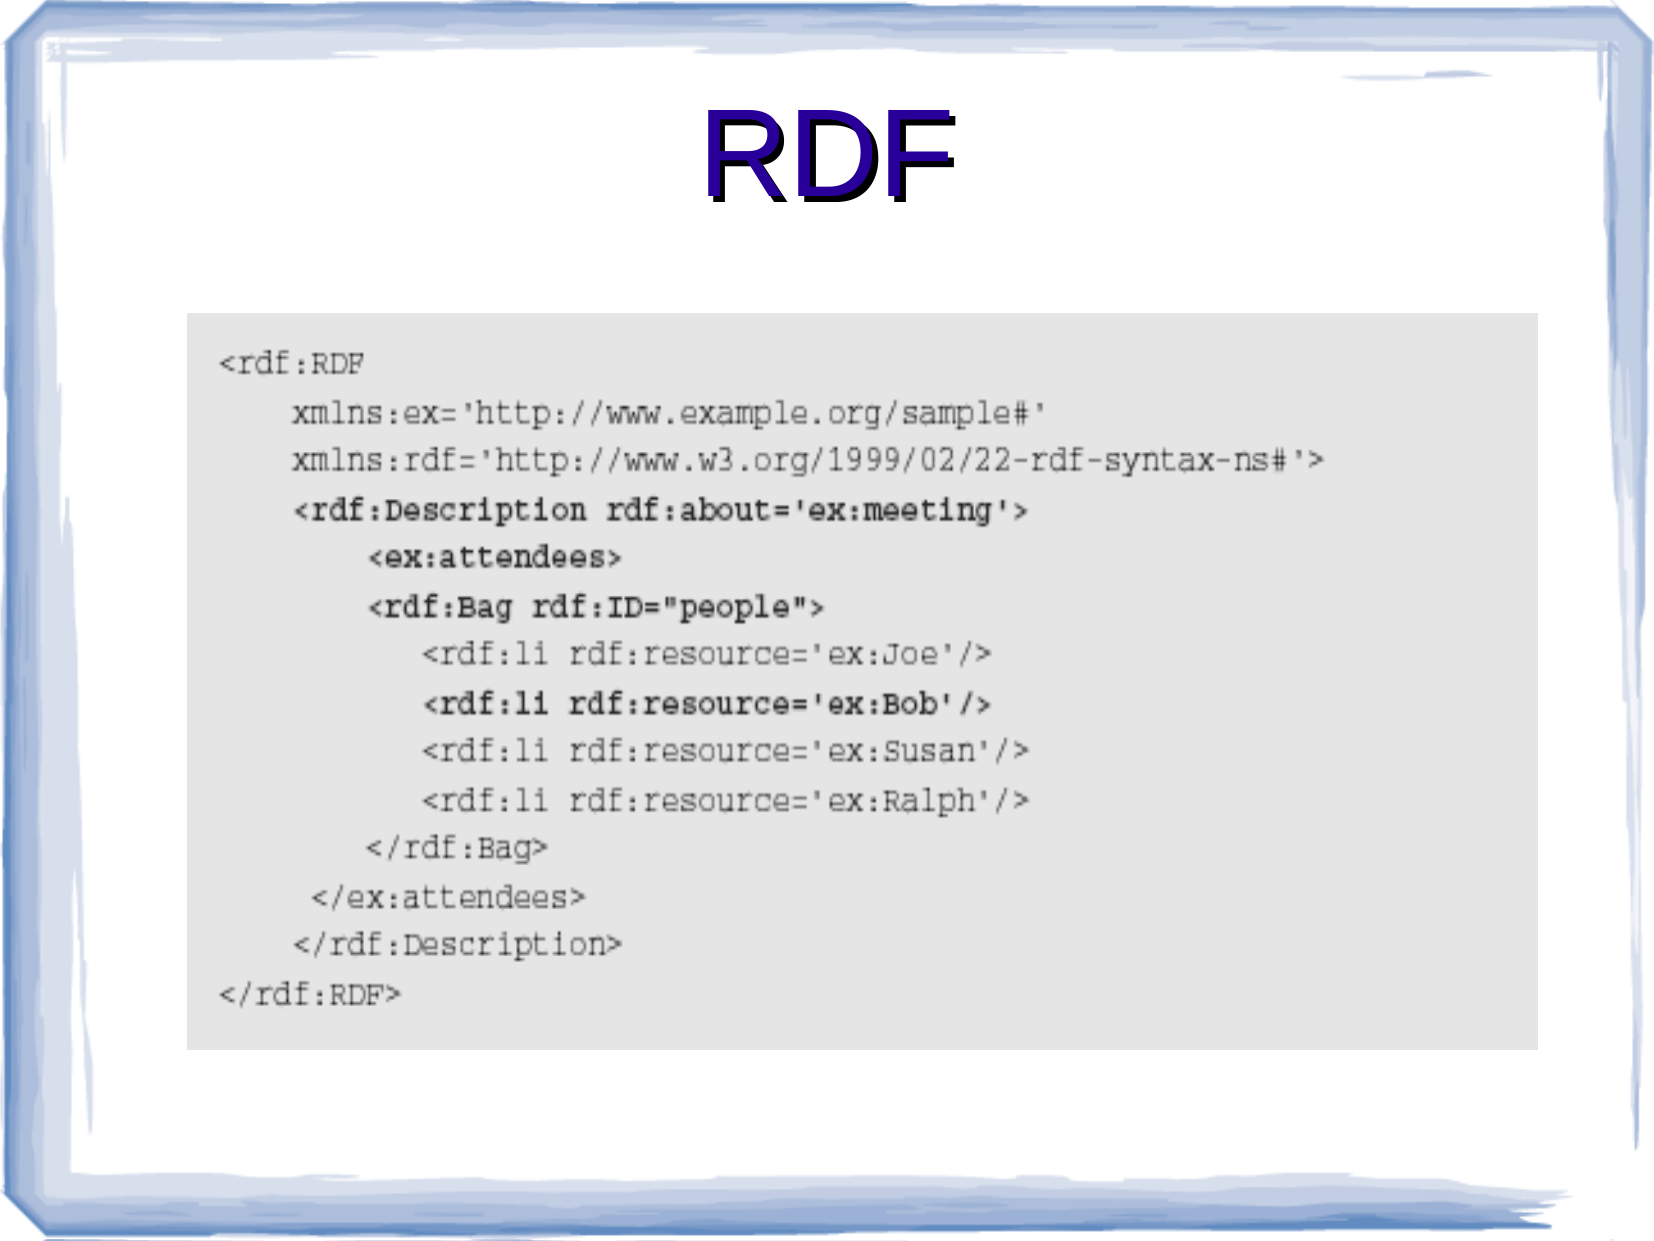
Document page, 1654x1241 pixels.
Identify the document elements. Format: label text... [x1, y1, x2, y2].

title RDF [82, 49, 1571, 257]
picture [0, 0, 1654, 1241]
